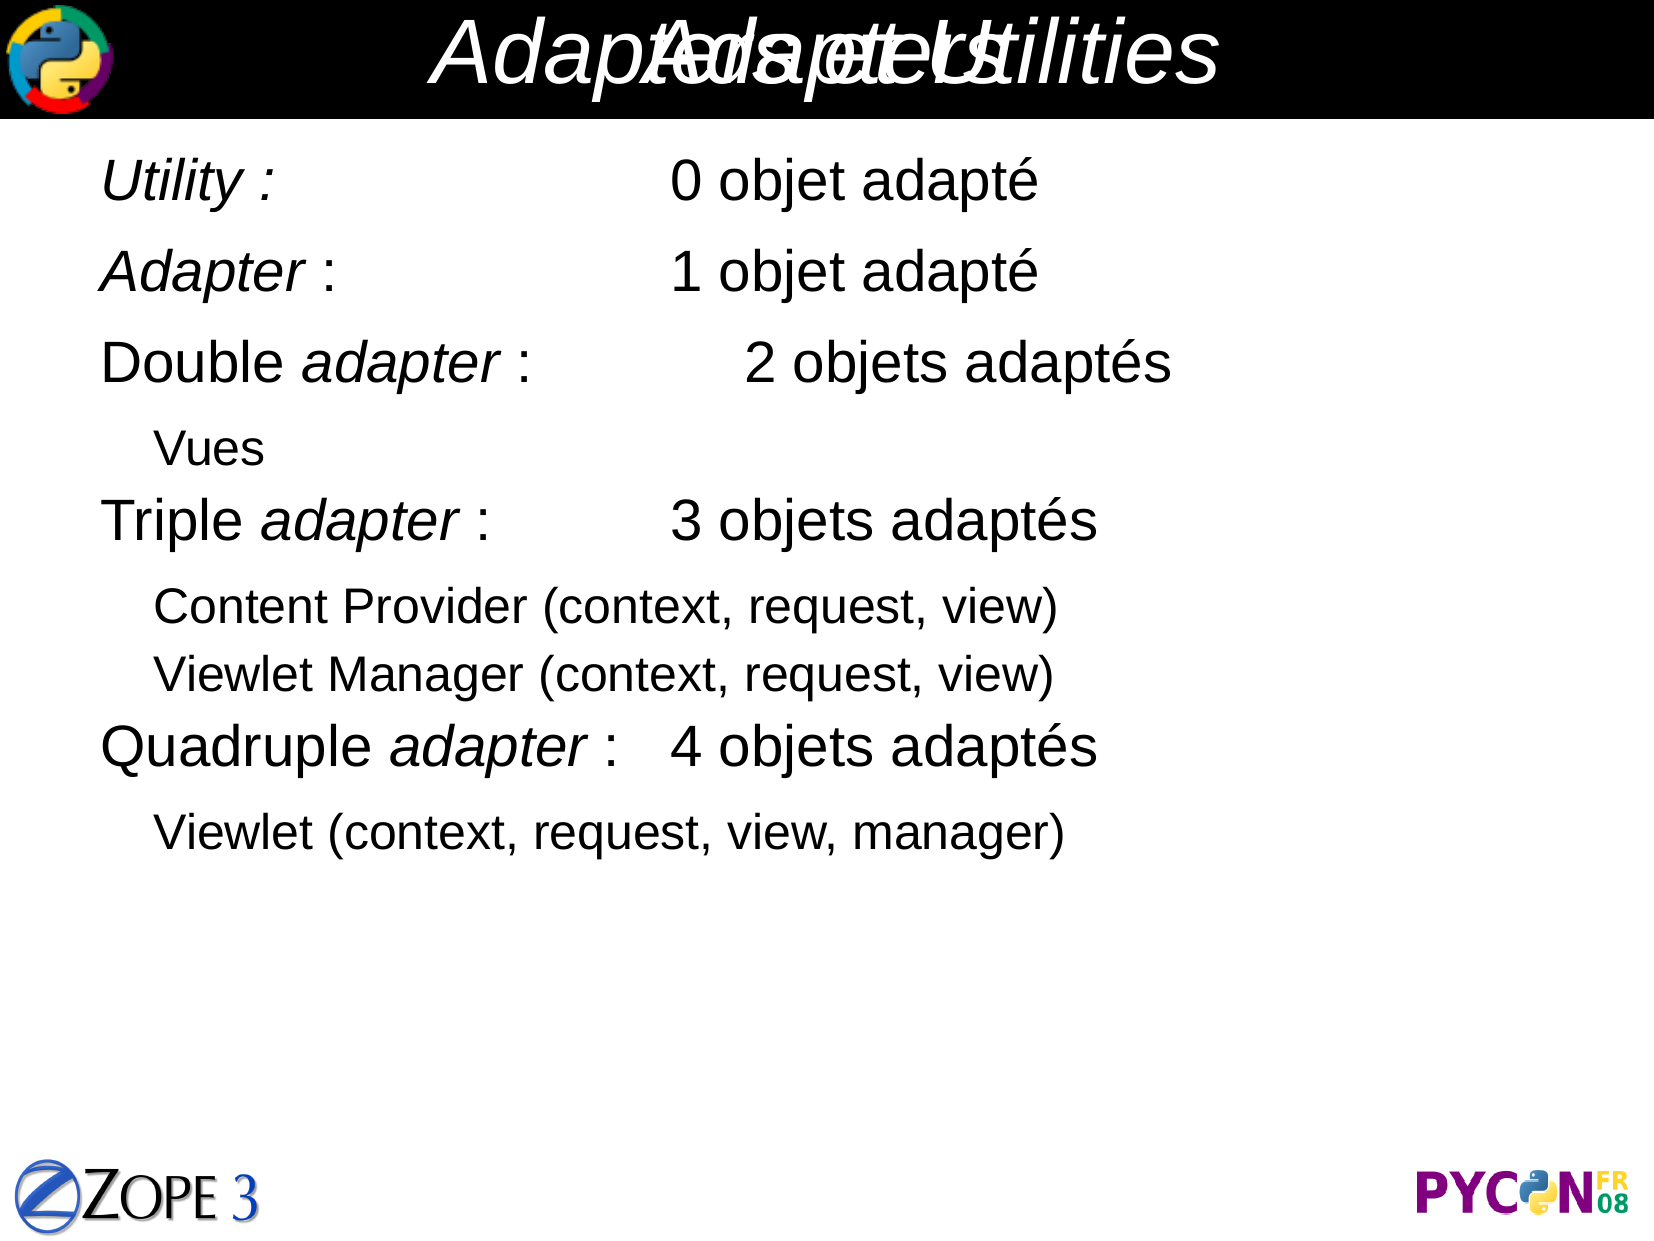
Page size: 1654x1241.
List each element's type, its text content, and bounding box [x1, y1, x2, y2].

picture [6, 5, 113, 114]
list Utility : 0 objet adapté Adapter : 1 objet adapté Double adapter : 2 objets adaptés Vues Triple adapter : 3 objets adaptés Content Provider (context, request, view) Viewlet Manager (context, request, view) Quadruple adapter : 4 objets adaptés Viewlet (context, request, view, manager) [82, 147, 1571, 1109]
picture [0, 1144, 266, 1241]
title Adapters [82, 0, 1571, 103]
picture [1417, 1170, 1628, 1215]
